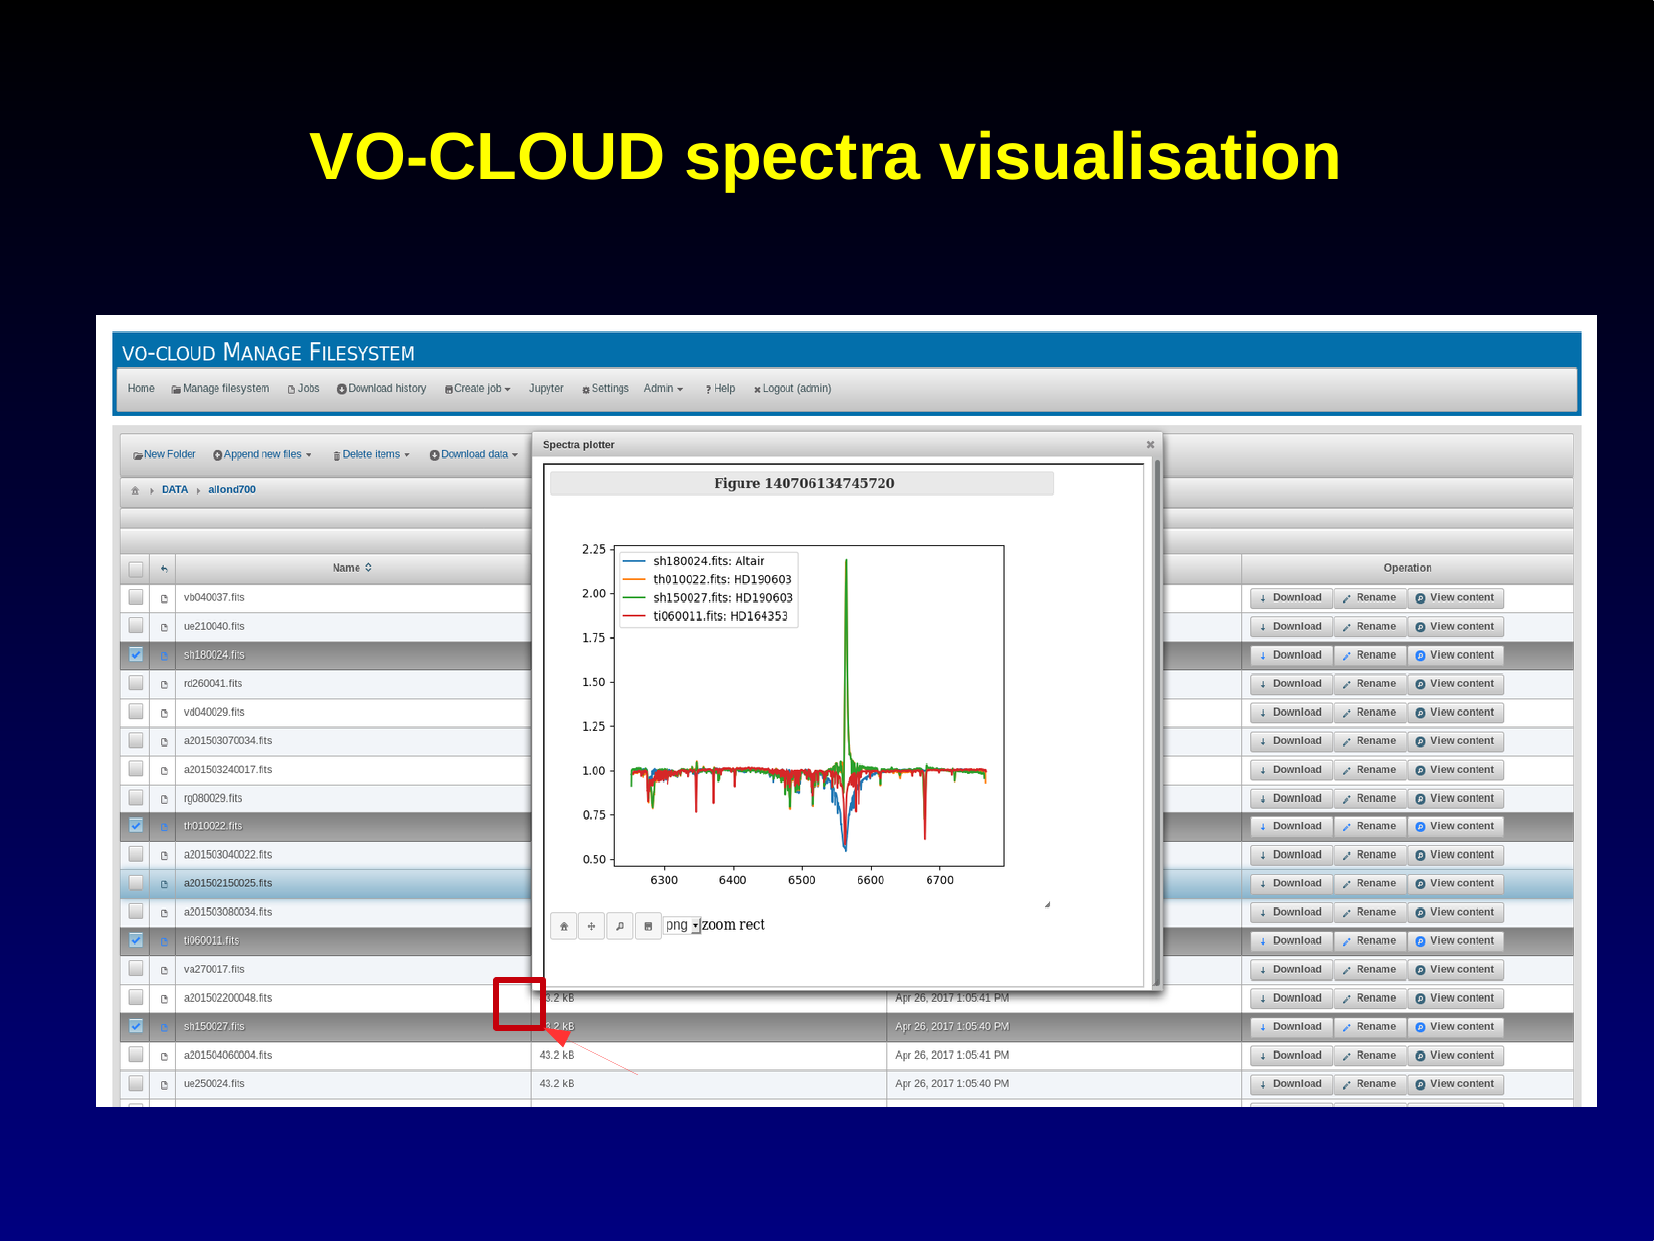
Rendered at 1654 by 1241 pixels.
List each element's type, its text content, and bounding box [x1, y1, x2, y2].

title VO-CLOUD spectra visualisation [82, 52, 1571, 260]
picture [96, 315, 1597, 1108]
text_box [496, 980, 544, 1028]
